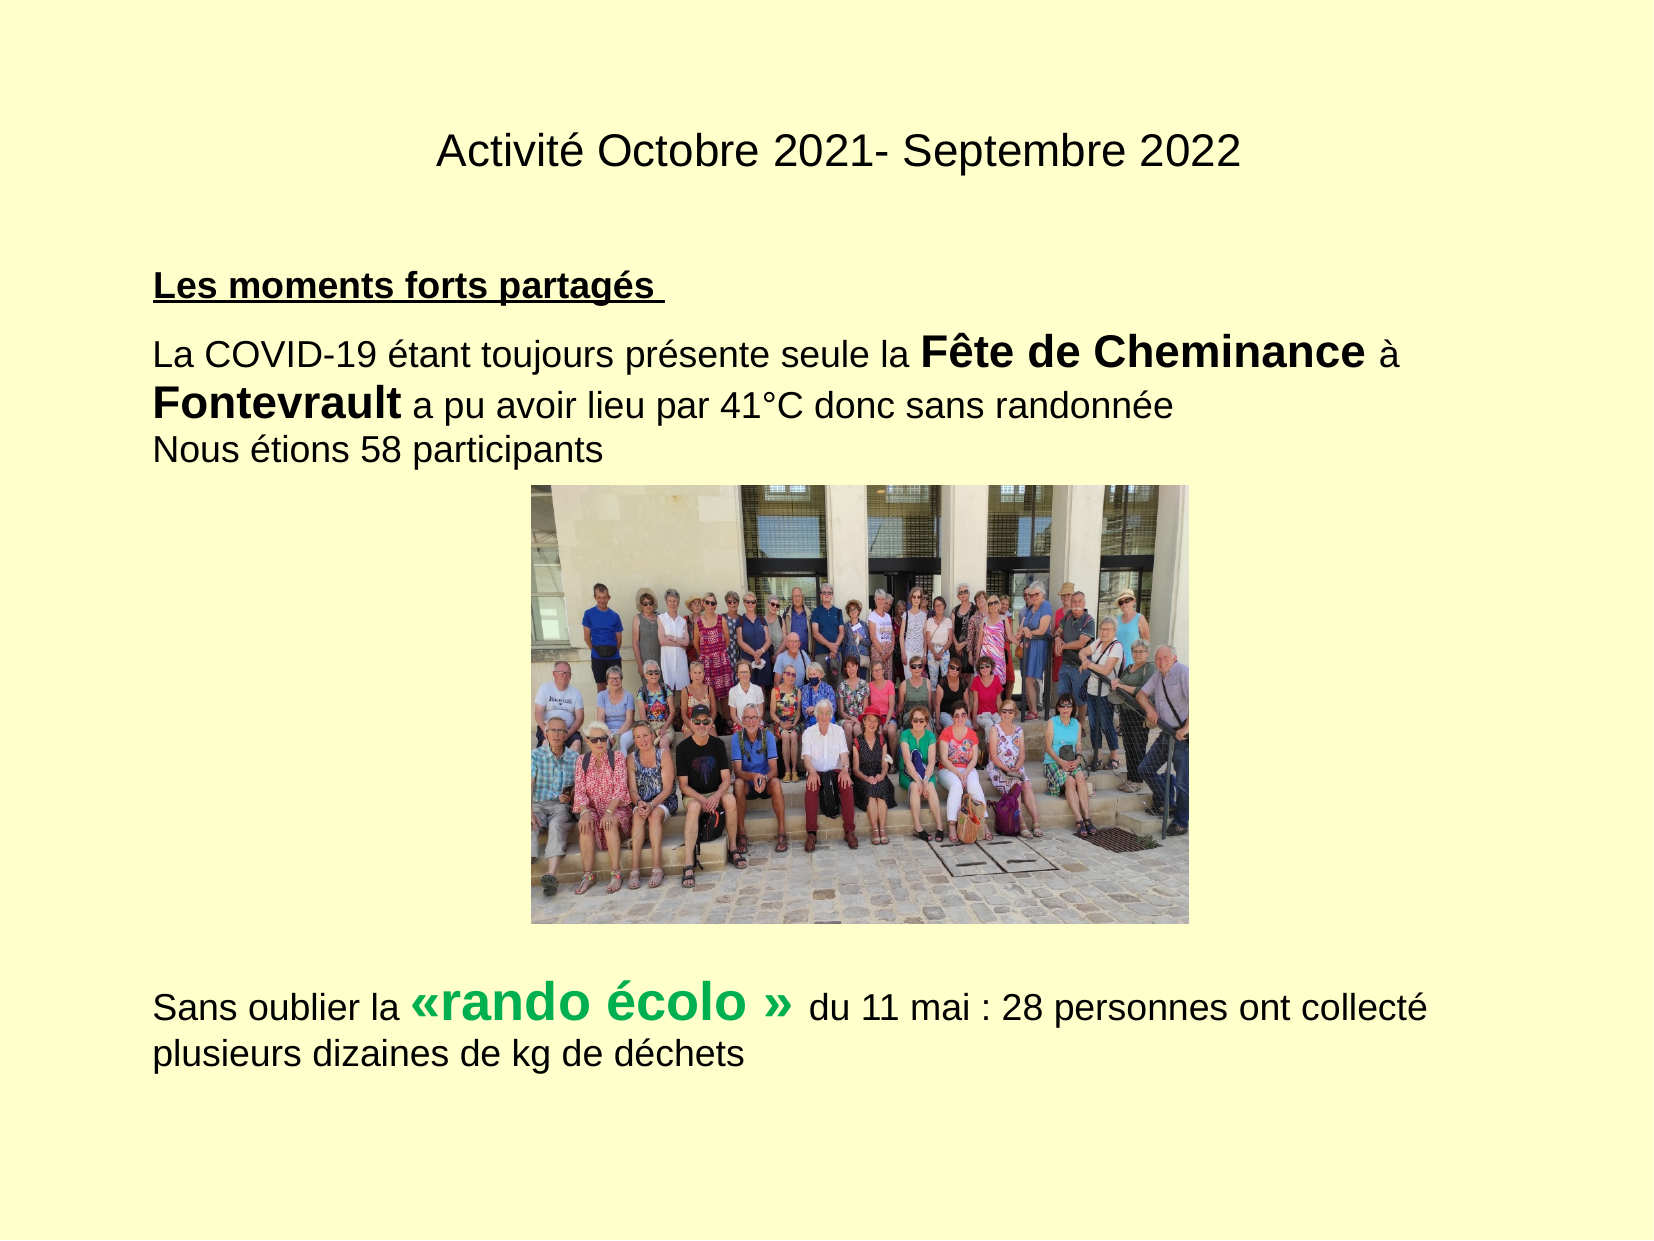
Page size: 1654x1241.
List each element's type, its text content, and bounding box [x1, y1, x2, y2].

picture [531, 485, 1189, 924]
text_box Les moments forts partagés [136, 211, 1517, 316]
title Activité Octobre 2021- Septembre 2022 [136, 86, 1543, 217]
text_box La COVID-19 étant toujours présente seule la Fête de Cheminance à Fontevrault a pu avoir lieu par 41°C donc sans randonnée Nous étions 58 participants Sans oublier la «rando écolo » du 11 mai : 28 personnes ont collecté plusieurs dizaines de kg de déchets [136, 318, 1517, 1083]
